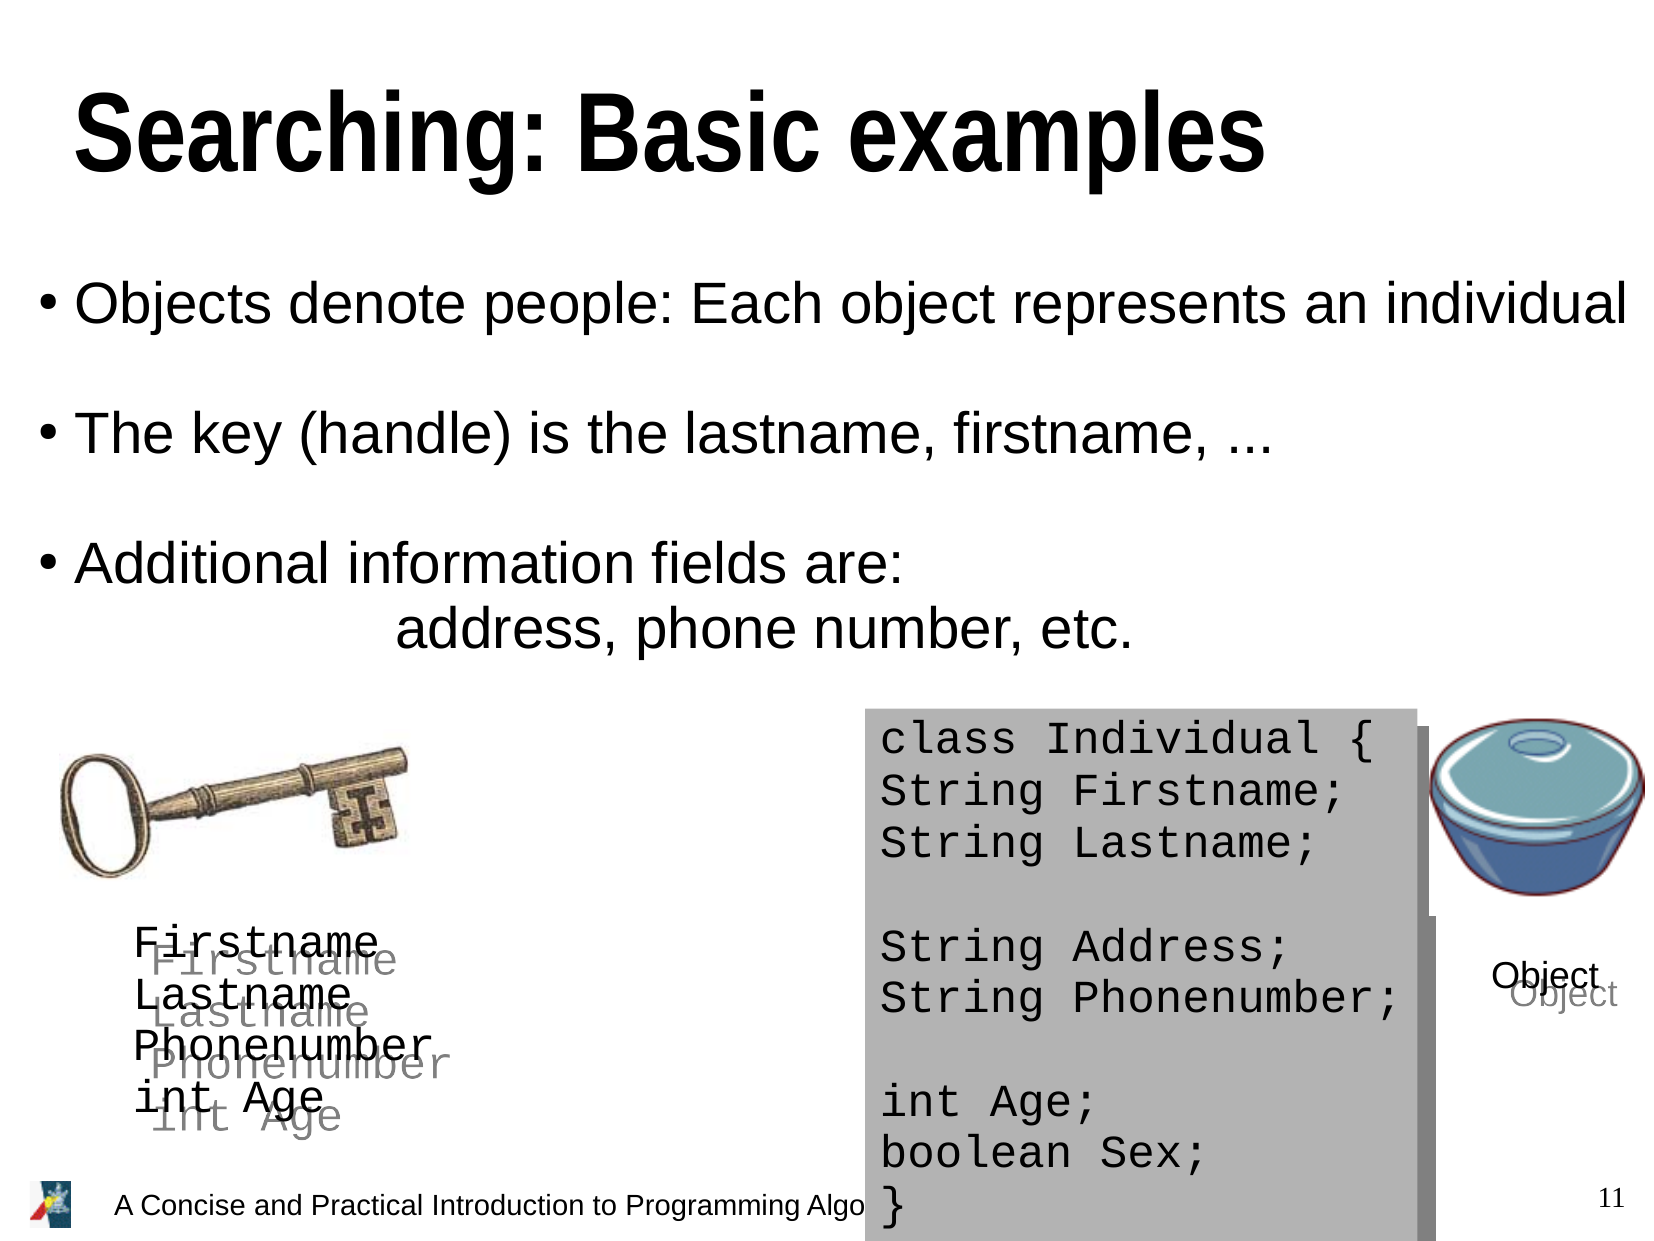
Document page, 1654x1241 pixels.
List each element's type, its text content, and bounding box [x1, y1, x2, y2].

text_box Firstname Lastname Phonenumber int Age [118, 912, 451, 1123]
text_box Object [1476, 947, 1615, 1004]
text_box [413, 383, 444, 455]
picture [59, 729, 411, 886]
text_box Searching: Basic examples [59, 59, 1283, 203]
text_box class Individual { String Firstname; String Lastname; String Address; String Phonenumber; int Age; boolean Sex; } [865, 708, 1418, 1212]
picture [29, 1181, 71, 1228]
picture [1429, 700, 1645, 916]
text_box Objects denote people: Each object represents an individual The key (handle) is the lastname, firstname, ... Additional information fields are: address, phone number, etc. [23, 263, 1647, 667]
